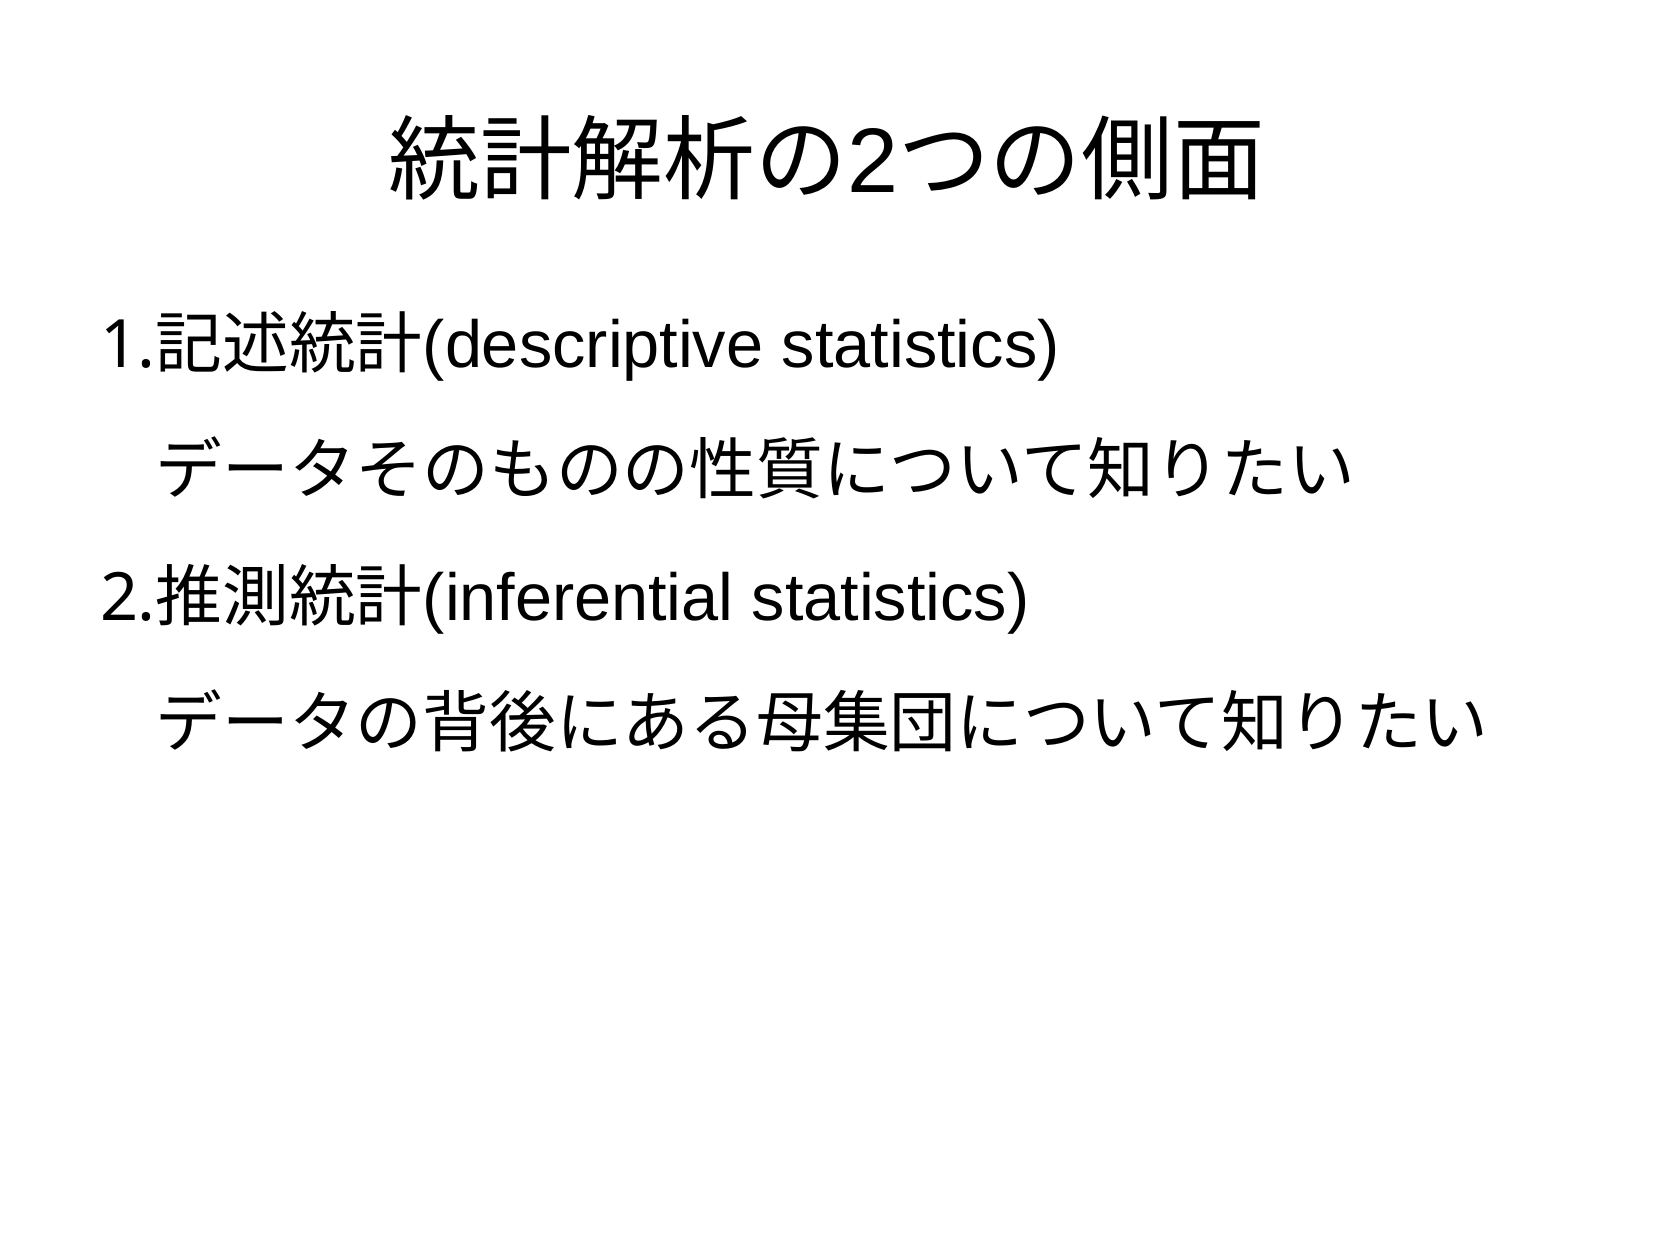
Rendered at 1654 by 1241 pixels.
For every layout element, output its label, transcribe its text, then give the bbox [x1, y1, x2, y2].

title 統計解析の2つの側面 [82, 49, 1571, 257]
list 記述統計(descriptive statistics) データそのものの性質について知りたい 推測統計(inferential statistics) データの背後にある母集団について知りたい [82, 290, 1571, 1010]
